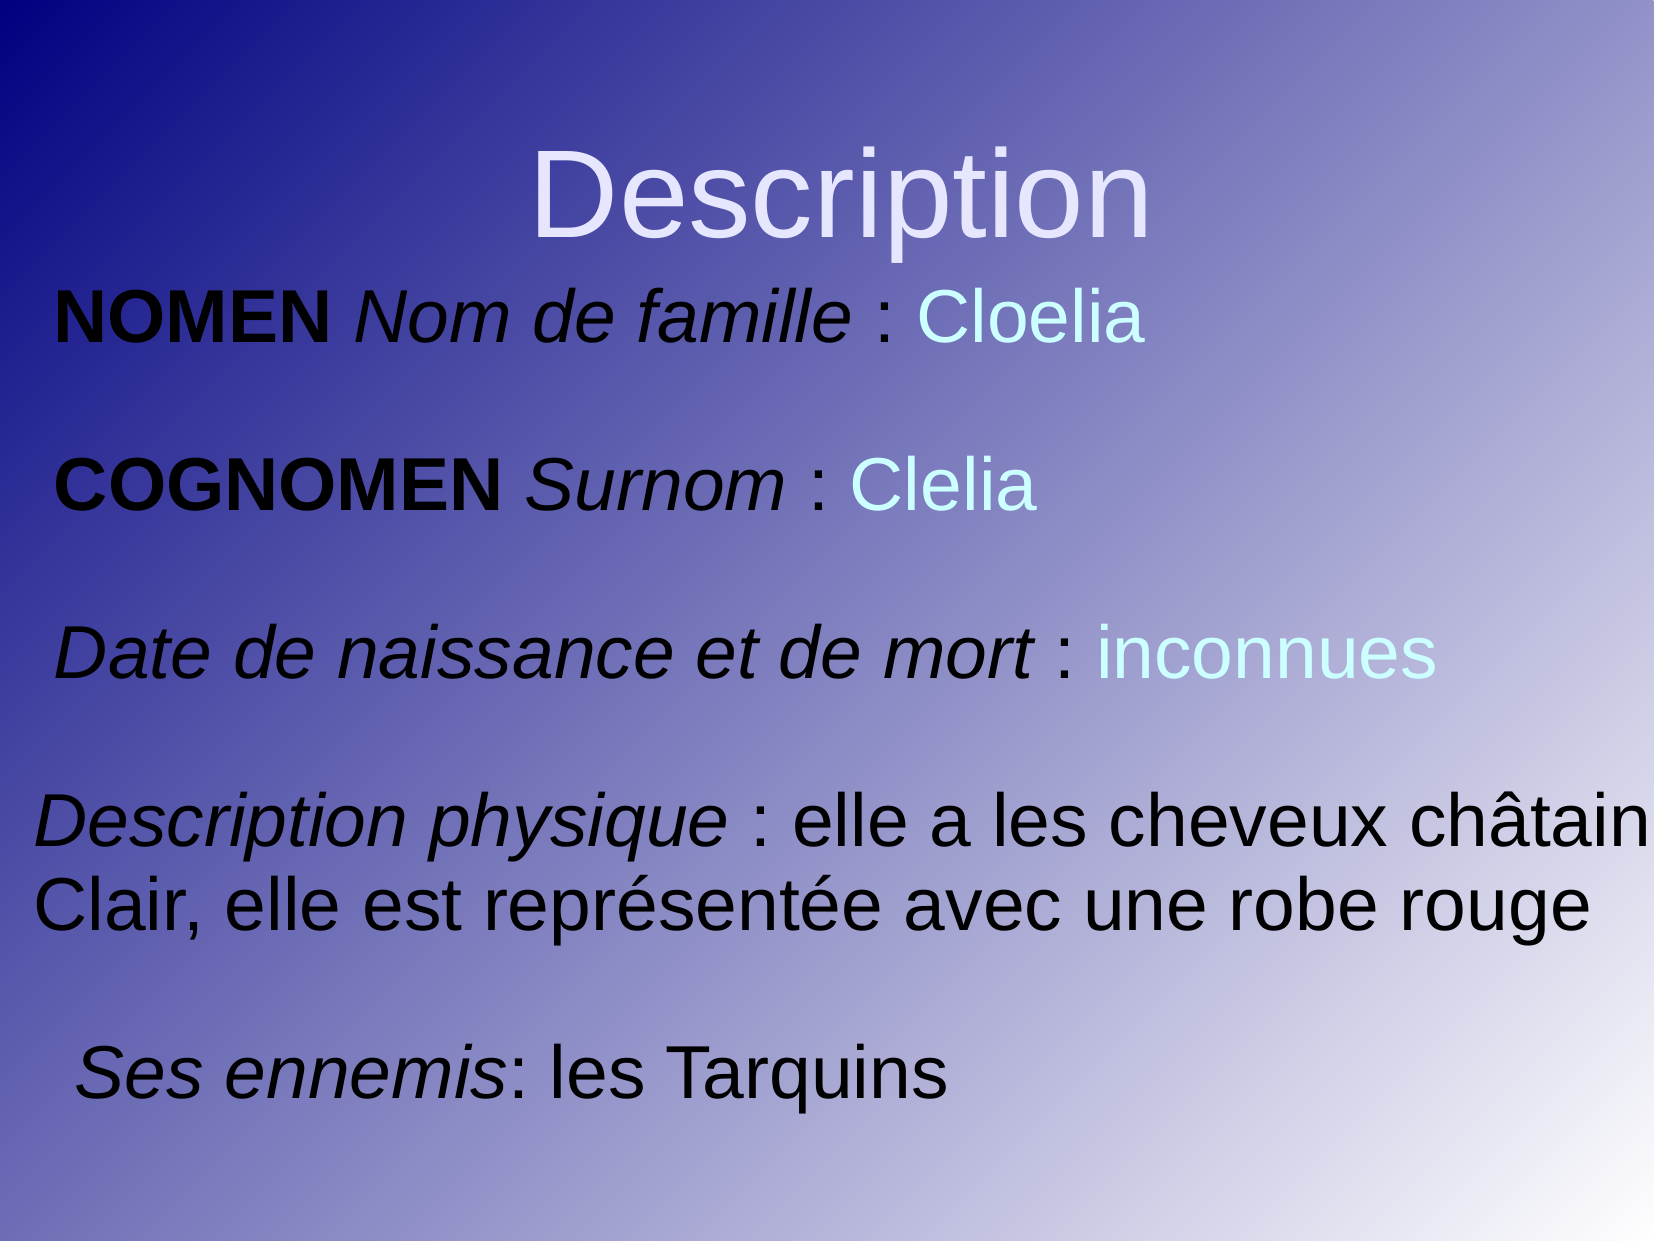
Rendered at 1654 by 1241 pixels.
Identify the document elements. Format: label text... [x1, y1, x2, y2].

text_box Description [236, 117, 1465, 267]
text_box NOMEN Nom de famille : Cloelia COGNOMEN Surnom : Clelia Date de naissance et de mort : inconnues Description physique : elle a les cheveux châtain Clair, elle est représentée avec une robe rouge Ses ennemis: les Tarquins [0, 267, 1654, 1123]
